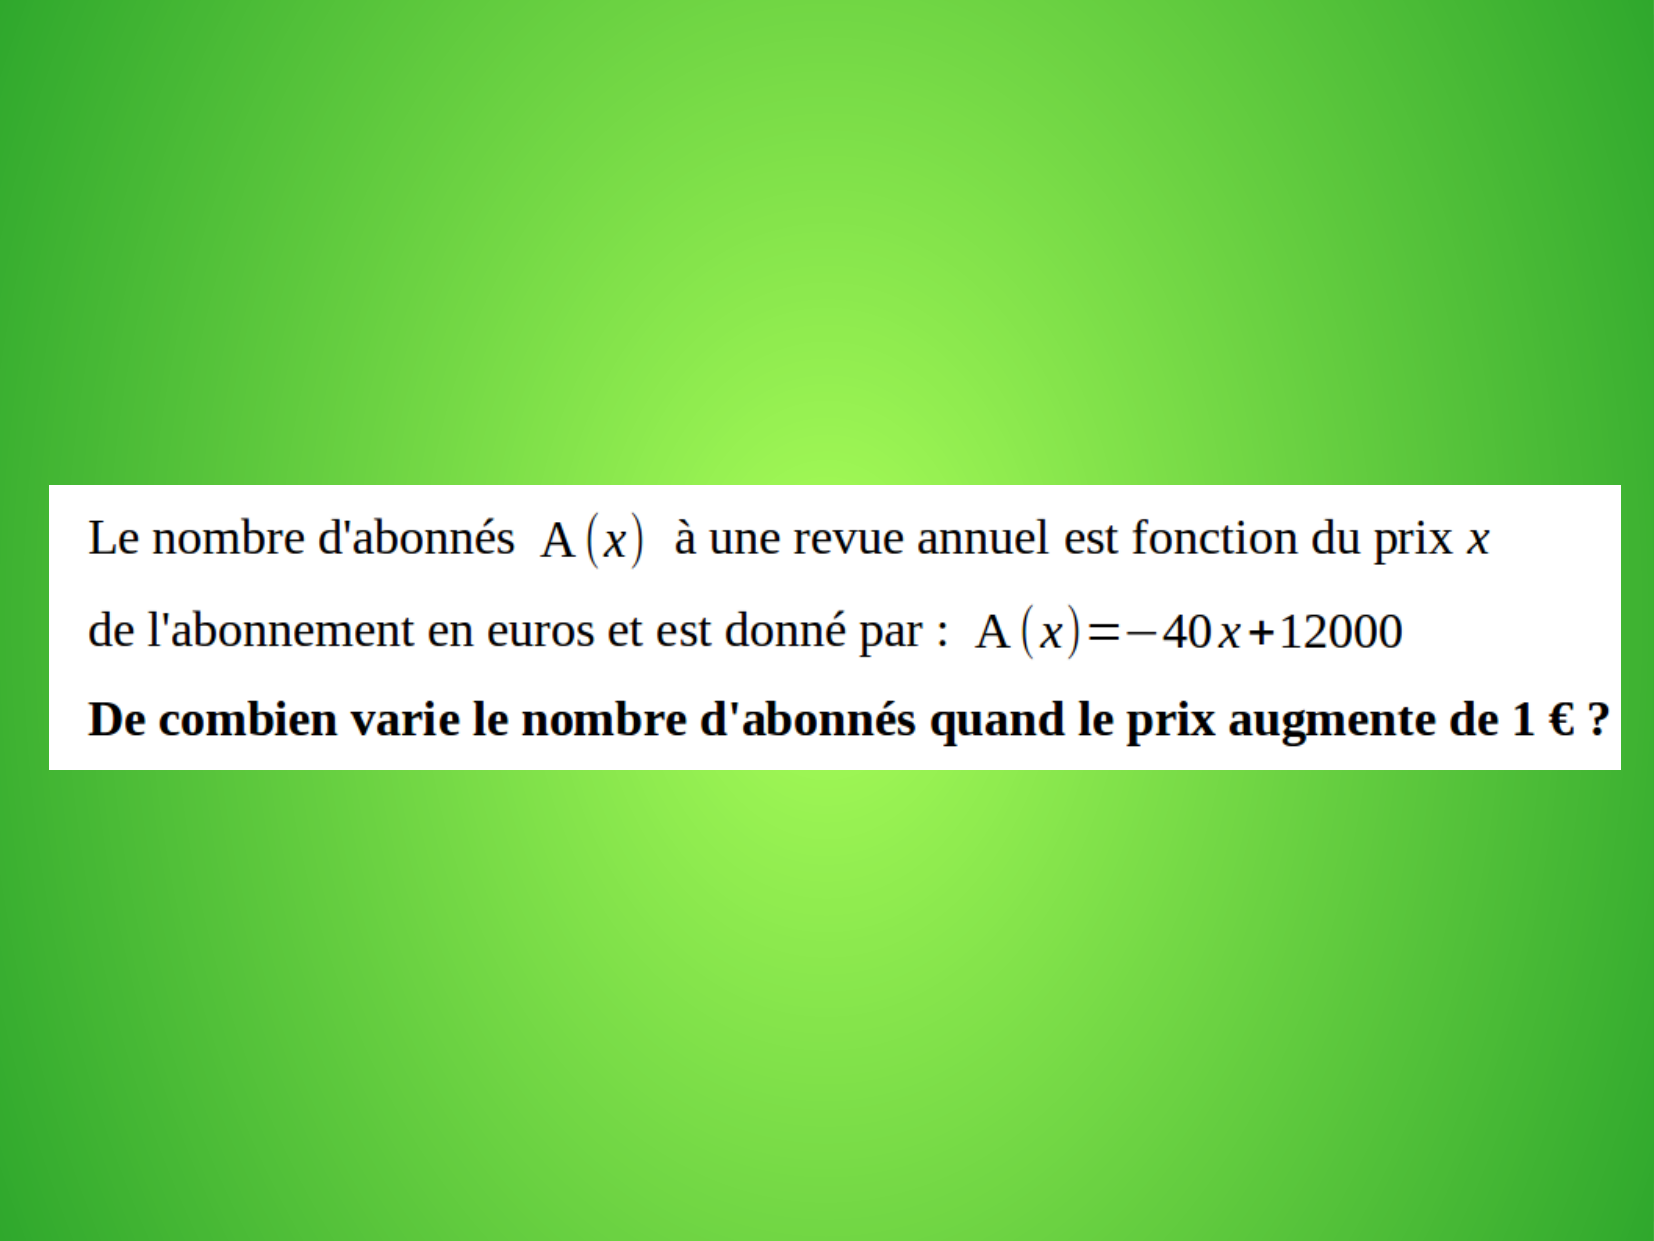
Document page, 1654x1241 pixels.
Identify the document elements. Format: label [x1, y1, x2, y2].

picture [49, 485, 1621, 770]
